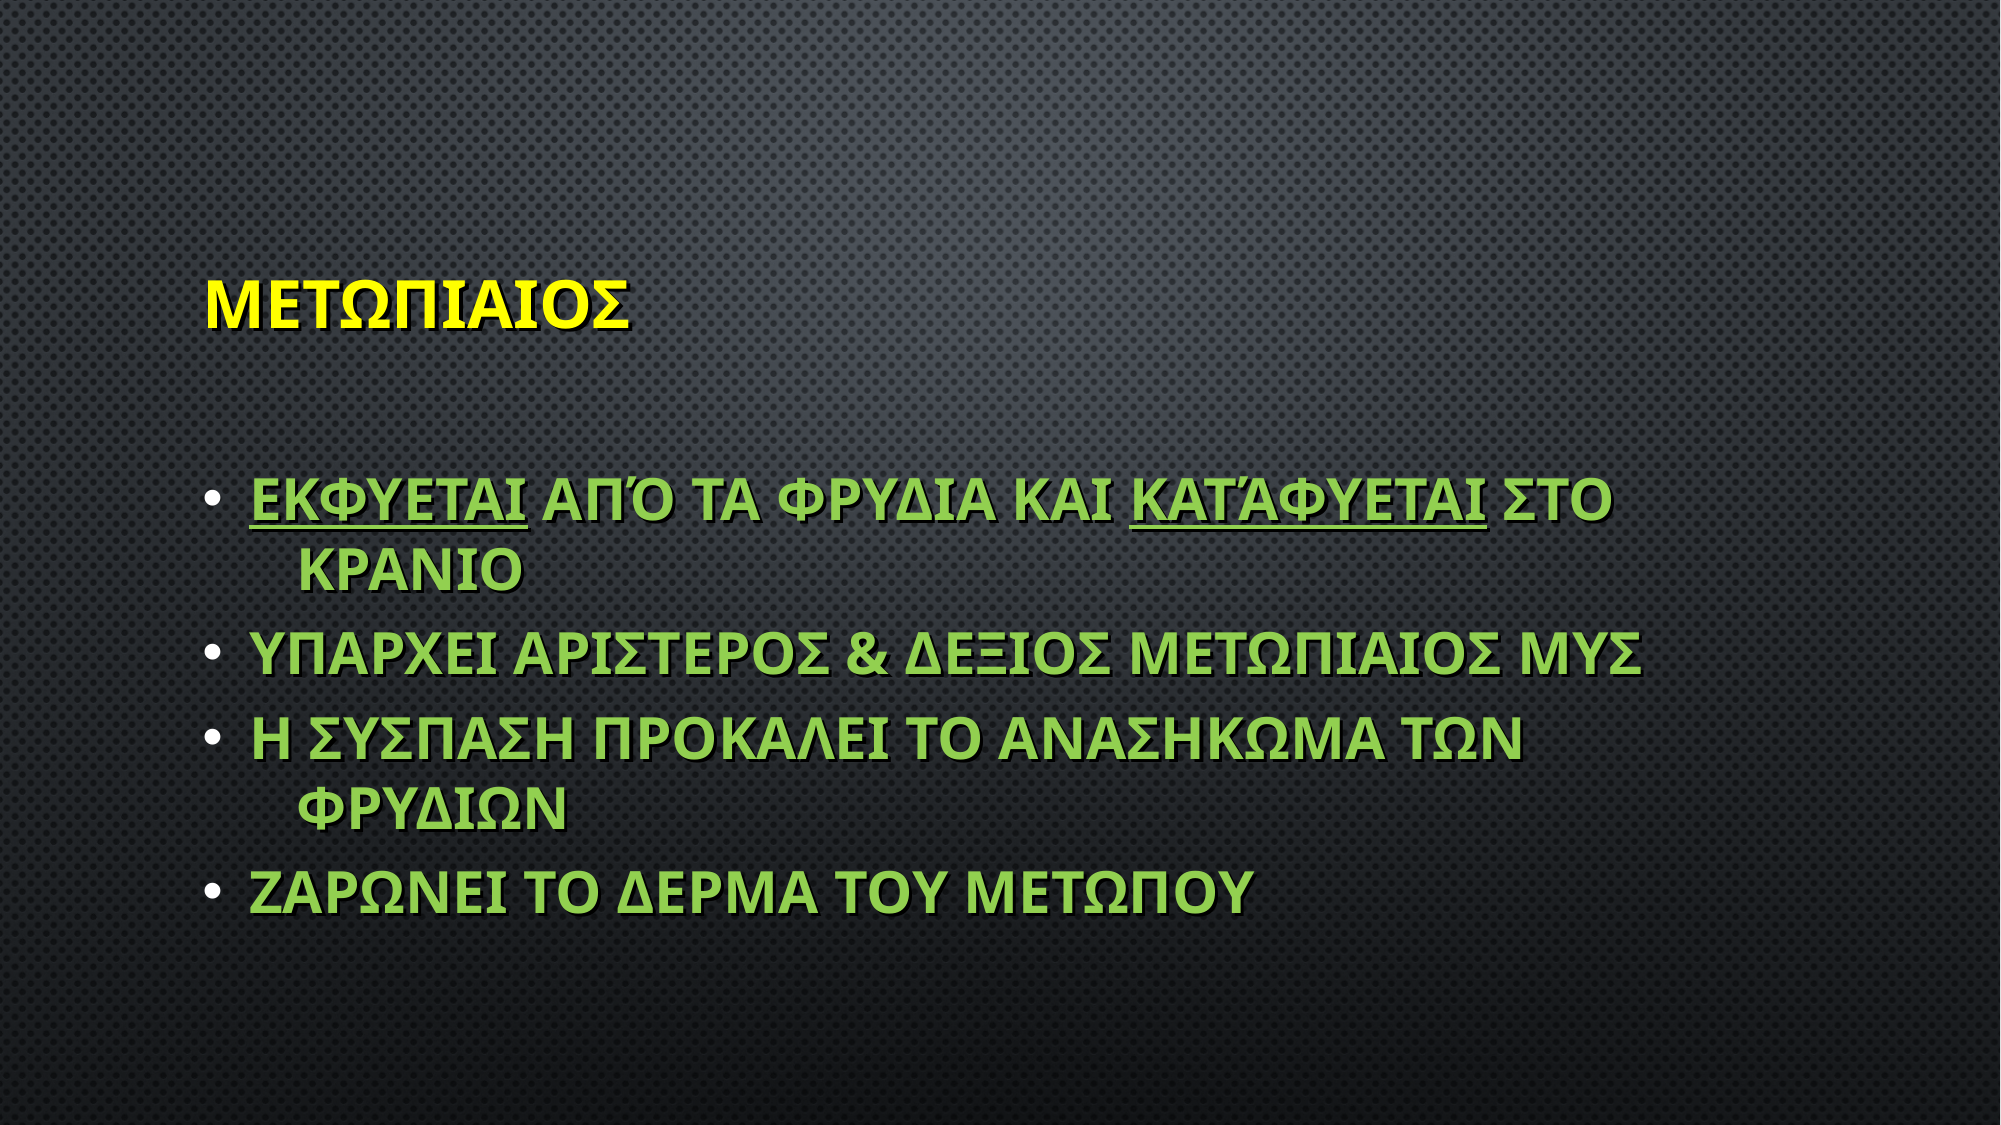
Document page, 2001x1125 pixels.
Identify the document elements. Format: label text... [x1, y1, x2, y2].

list ΕΚΦΥΕΤΑΙ ΑΠΌ ΤΑ ΦΡΥΔΙΑ ΚΑΙ ΚΑΤΆΦΥΕΤΑΙ ΣΤΟ ΚΡΑΝΙΟ ΥΠΑΡΧΕΙ ΑΡΙΣΤΕΡΟΣ & ΔΕΞΙΟΣ ΜΕΤΩΠΙΑΙΟΣ ΜΥΣ Η ΣΥΣΠΑΣΗ ΠΡΟΚΑΛΕΙ ΤΟ ΑΝΑΣΗΚΩΜΑ ΤΩΝ ΦΡΥΔΙΩΝ ΖΑΡΩΝΕΙ ΤΟ ΔΕΡΜΑ ΤΟΥ ΜΕΤΩΠΟΥ [187, 437, 1813, 950]
title ΜΕΤΩΠΙΑΙΟΣ [187, 190, 738, 413]
